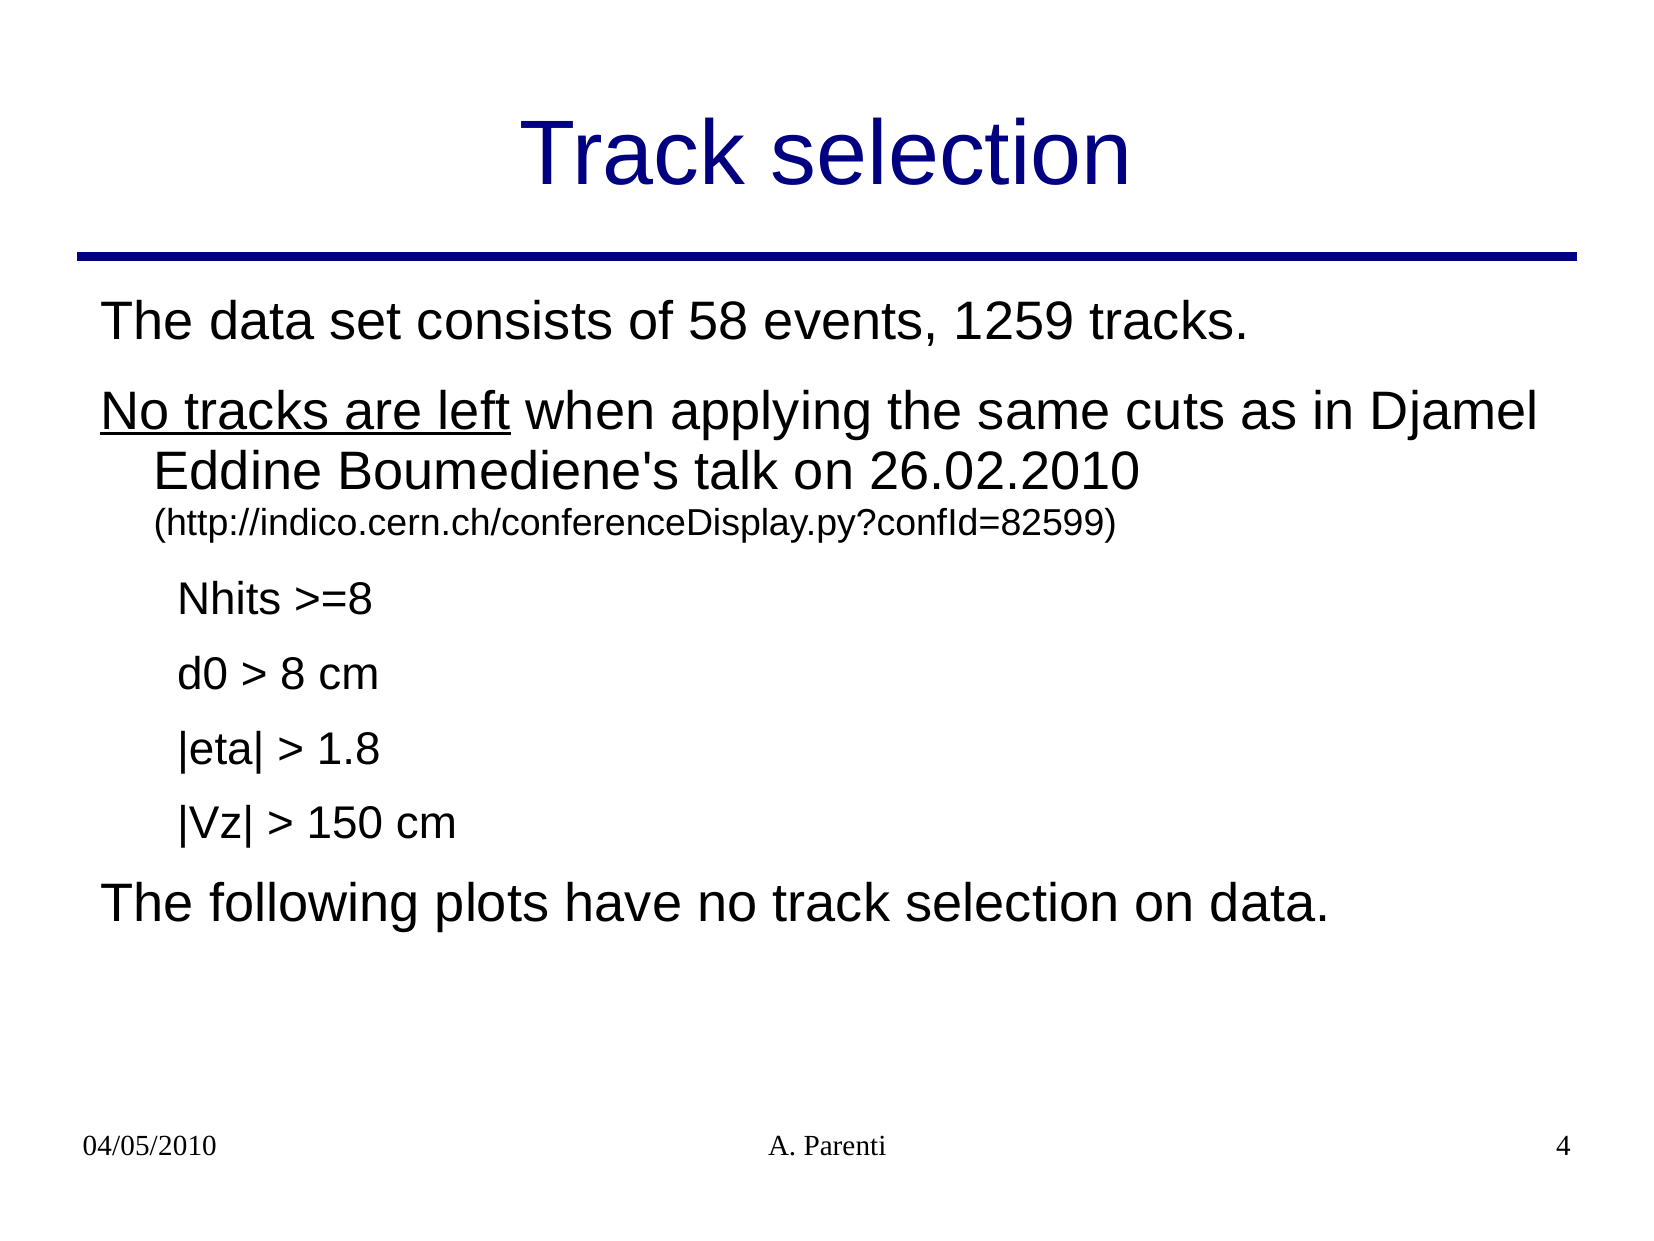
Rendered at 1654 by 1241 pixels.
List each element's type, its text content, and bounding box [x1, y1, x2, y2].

title Track selection [82, 49, 1571, 257]
list The data set consists of 58 events, 1259 tracks. No tracks are left when applying the same cuts as in Djamel Eddine Boumediene's talk on 26.02.2010 (http://indico.cern.ch/conferenceDisplay.py?confId=82599) Nhits >=8 d0 > 8 cm |eta| > 1.8 |Vz| > 150 cm The following plots have no track selection on data. [82, 290, 1571, 1109]
